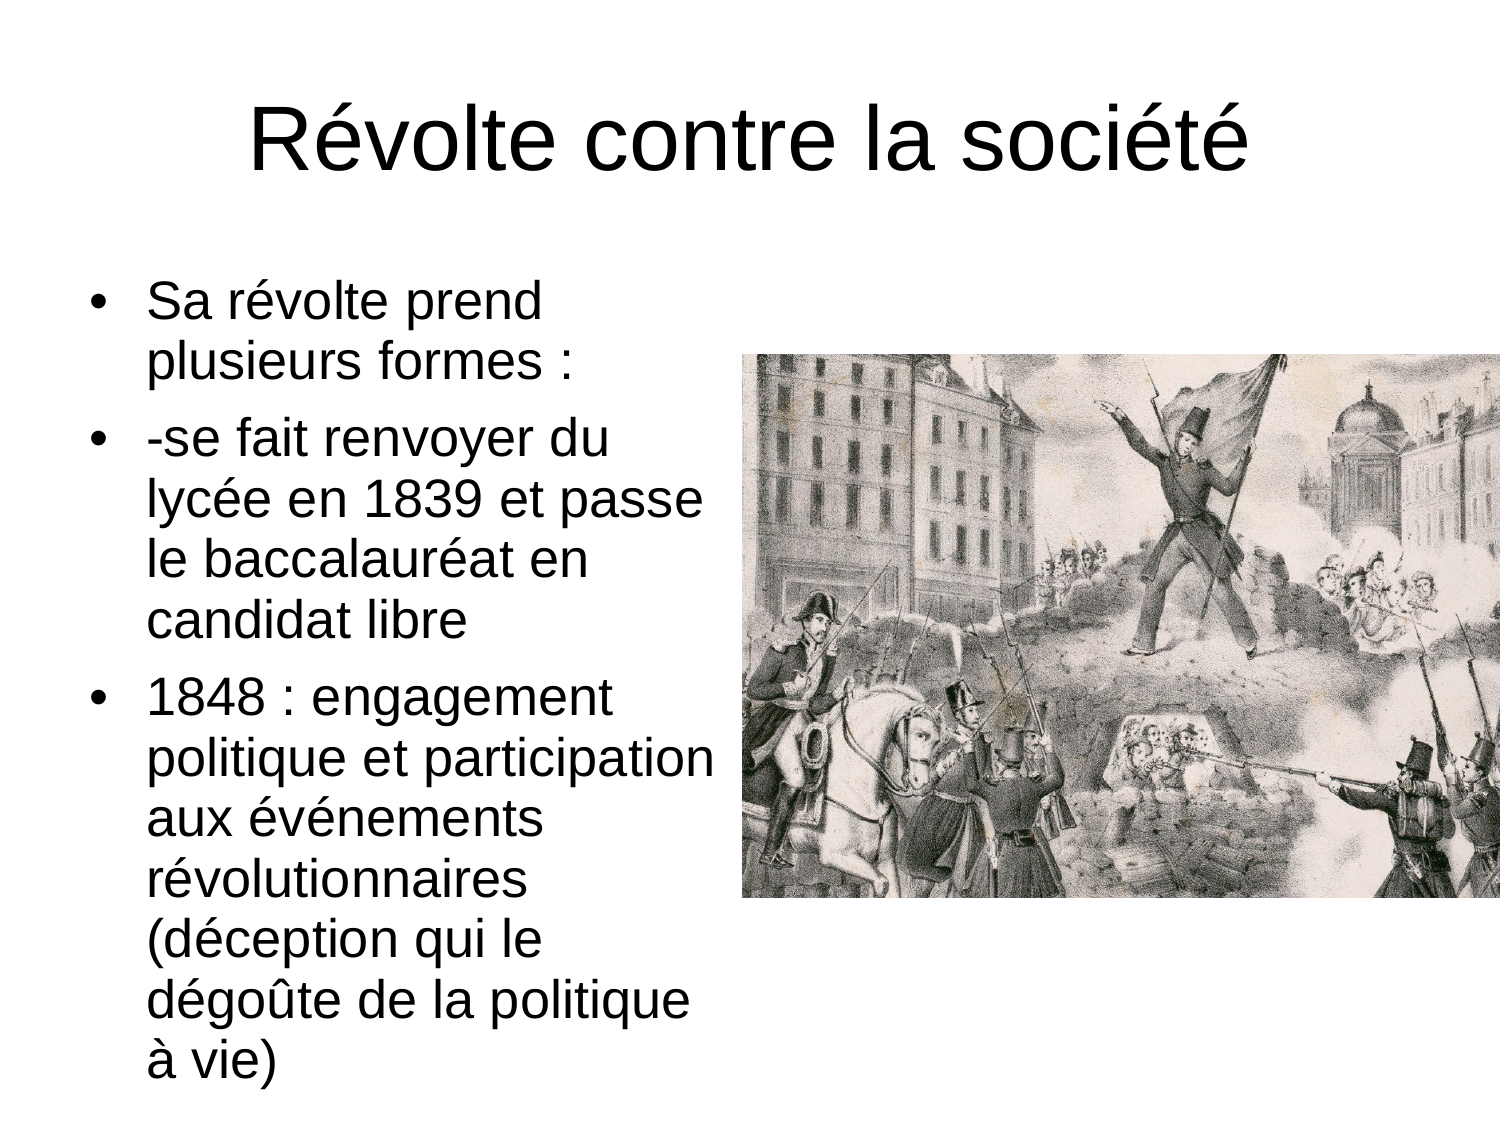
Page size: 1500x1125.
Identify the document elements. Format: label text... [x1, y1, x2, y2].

list Sa révolte prend plusieurs formes : -se fait renvoyer du lycée en 1839 et passe le baccalauréat en candidat libre 1848 : engagement politique et participation aux événements révolutionnaires (déception qui le dégoûte de la politique à vie) [75, 262, 734, 1099]
title Révolte contre la société [75, 21, 1426, 257]
picture [742, 354, 1500, 898]
